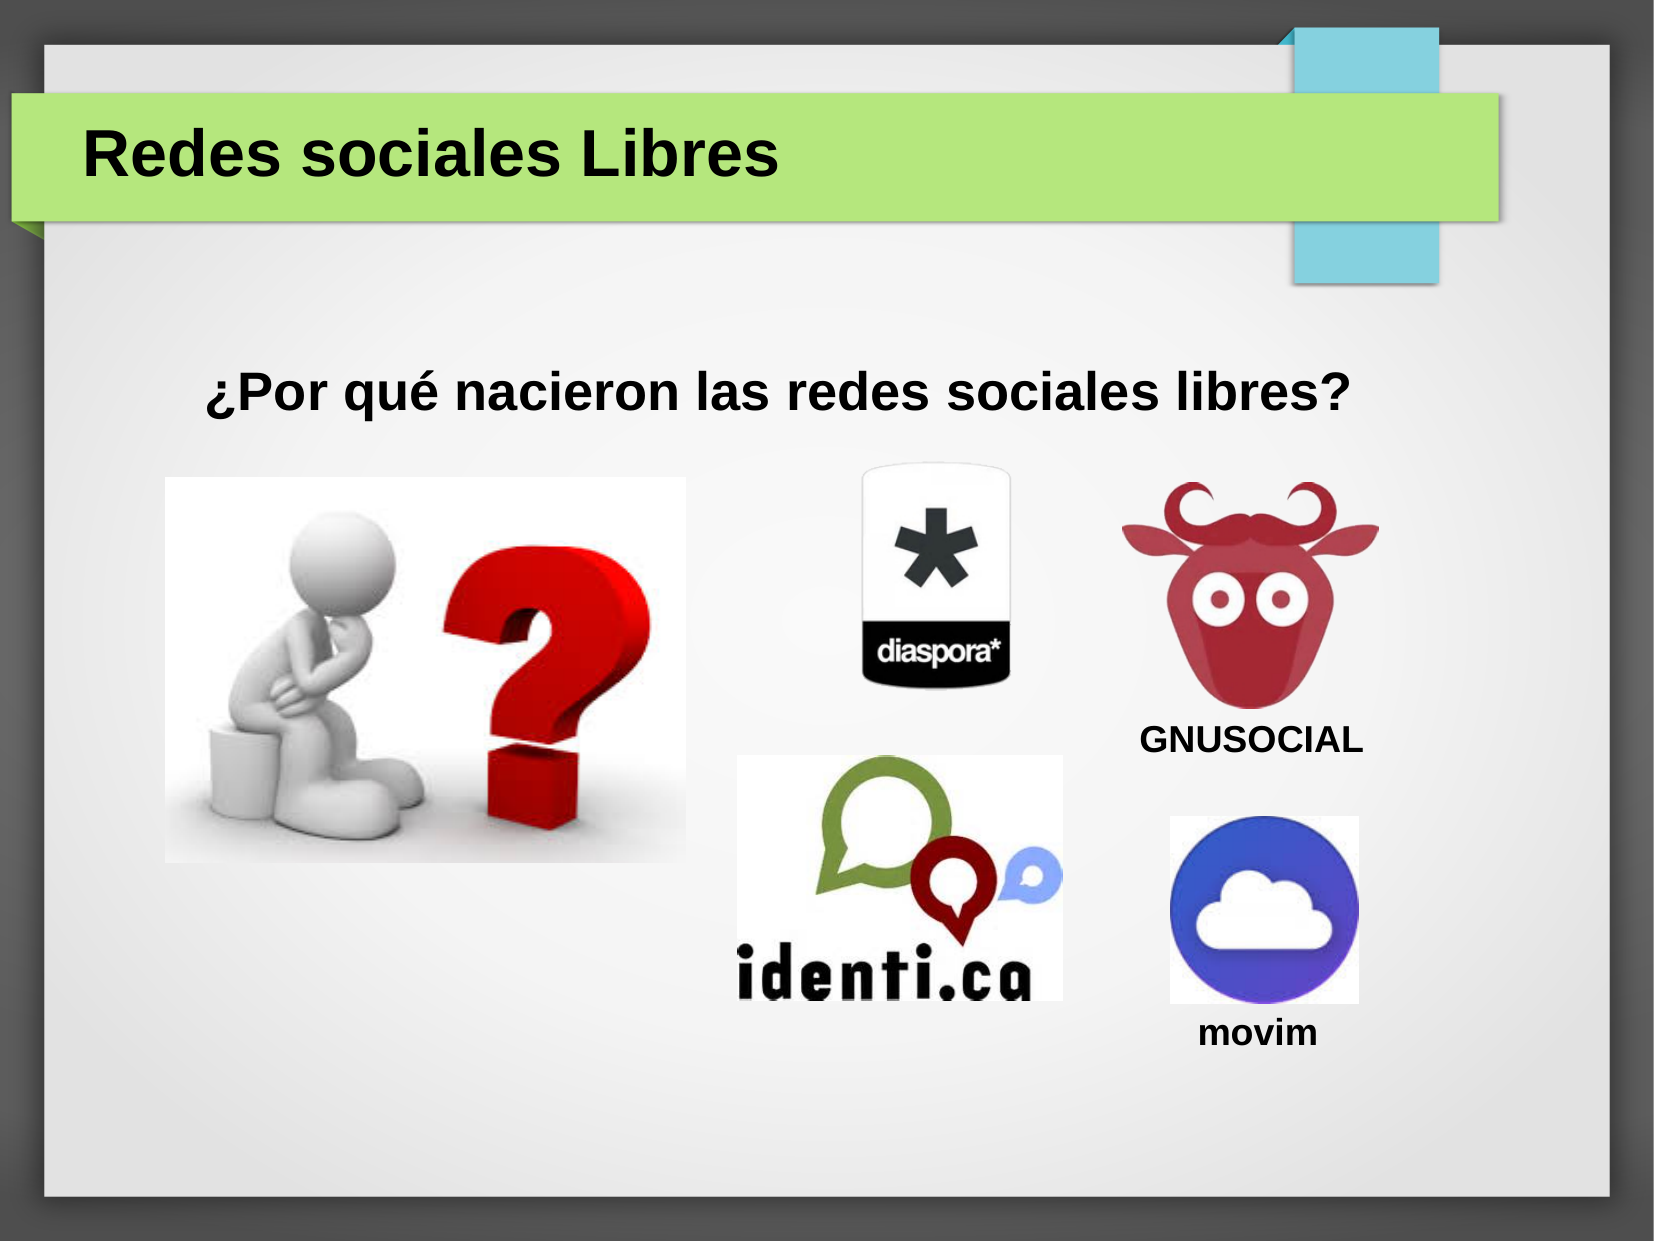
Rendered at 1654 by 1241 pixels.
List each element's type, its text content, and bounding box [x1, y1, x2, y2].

text_box ¿Por qué nacieron las redes sociales libres? [118, 354, 1406, 555]
picture [0, 0, 1654, 1241]
text_box movim [1098, 1003, 1418, 1061]
title Redes sociales Libres [82, 94, 1264, 213]
text_box GNUSOCIAL [1074, 710, 1430, 764]
